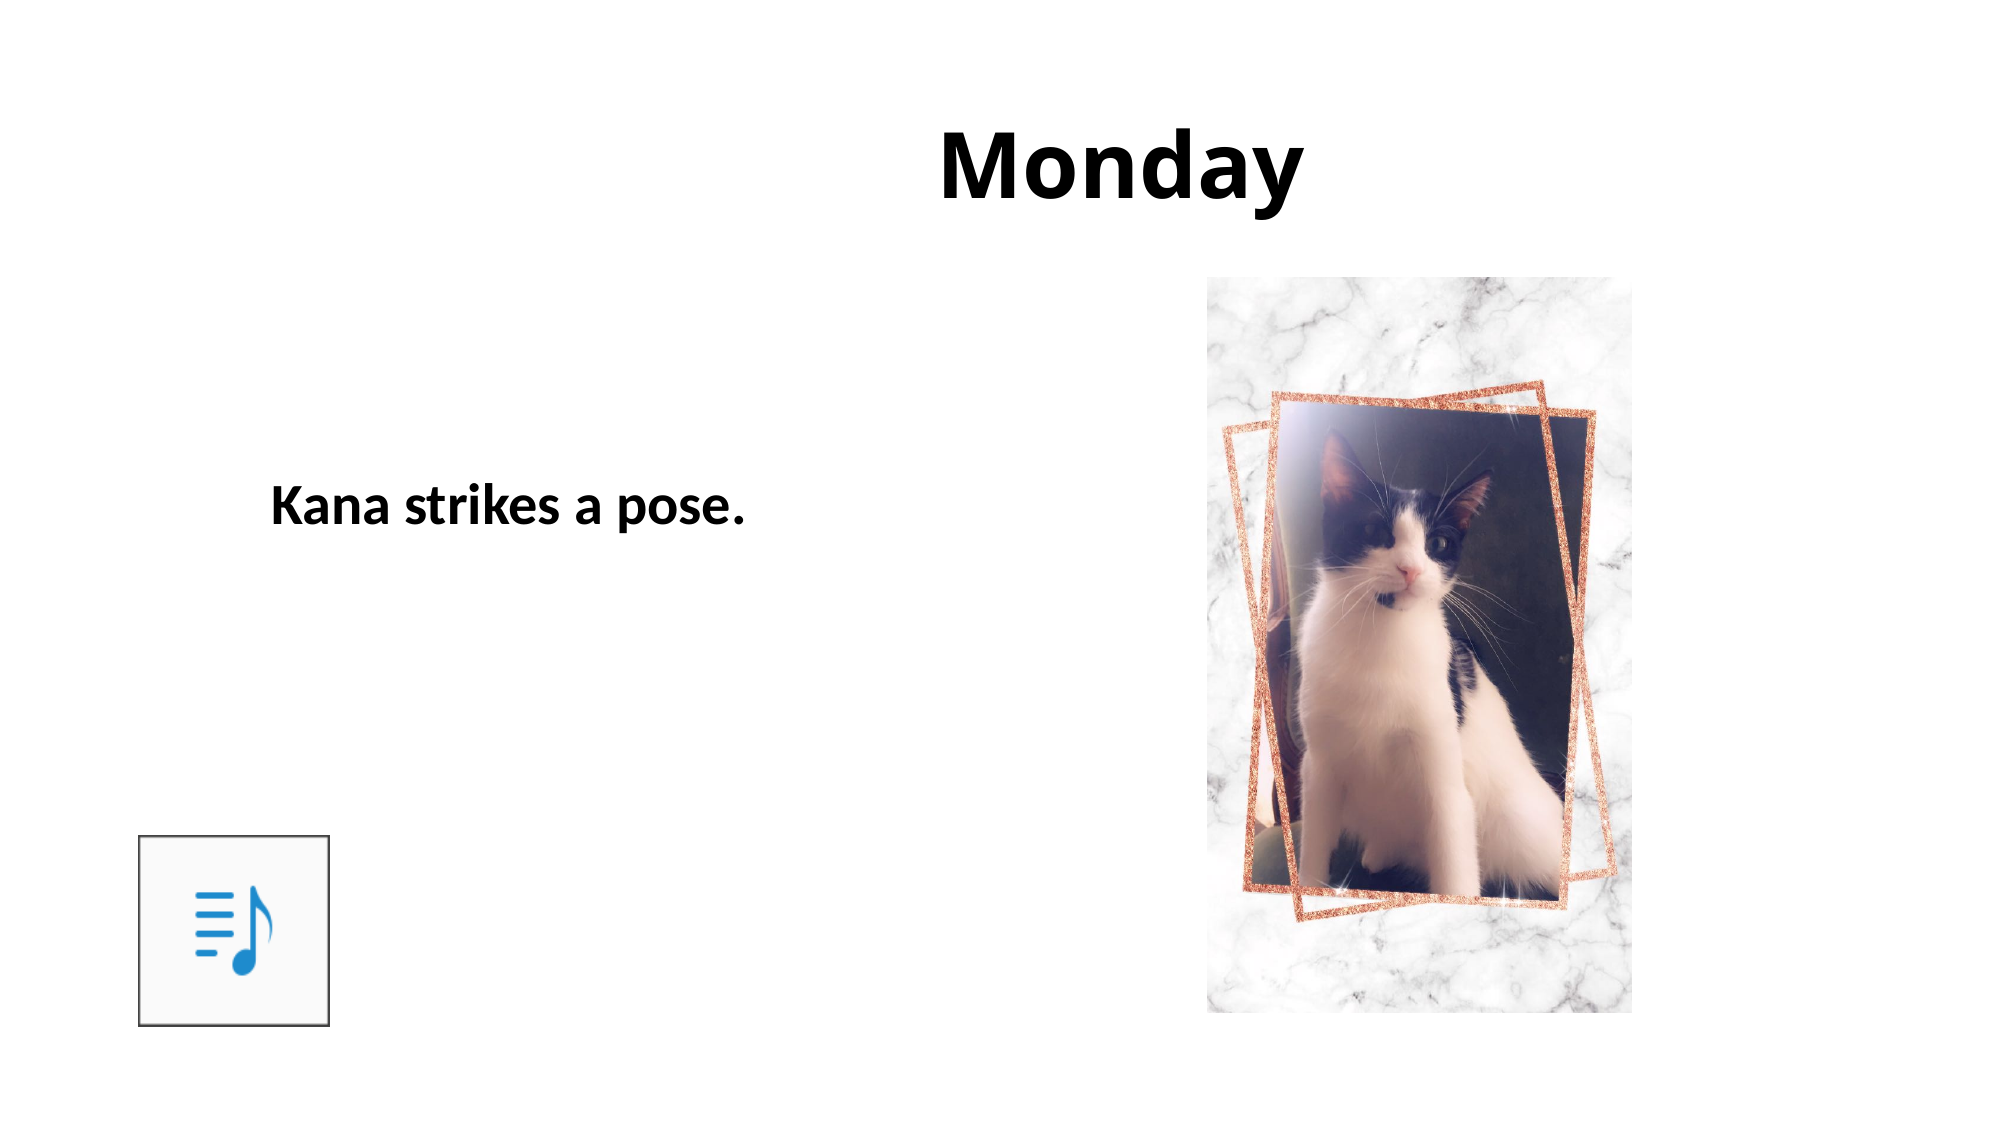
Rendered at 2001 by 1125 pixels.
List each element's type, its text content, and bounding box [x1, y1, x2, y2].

text_box Monday [137, 59, 1863, 277]
text_box Kana strikes a pose. [137, 299, 988, 1013]
picture [1207, 277, 1632, 1013]
text_box [137, 834, 331, 1028]
